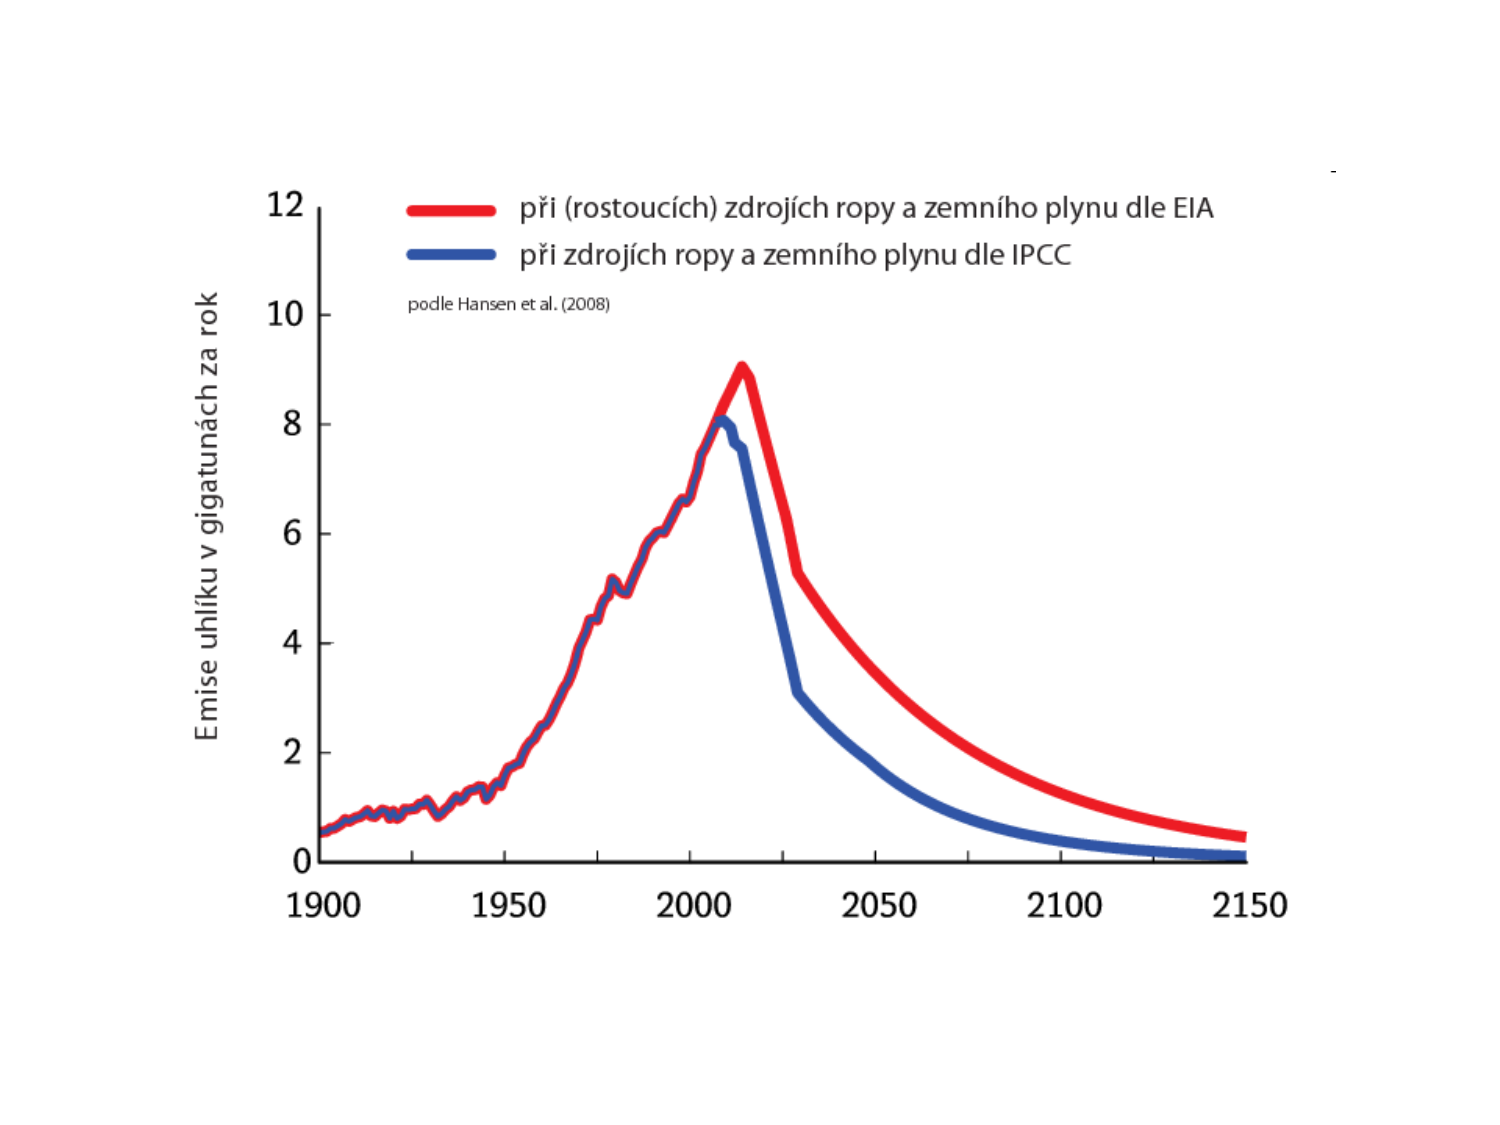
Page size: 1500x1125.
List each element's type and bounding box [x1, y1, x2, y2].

picture [164, 171, 1336, 954]
